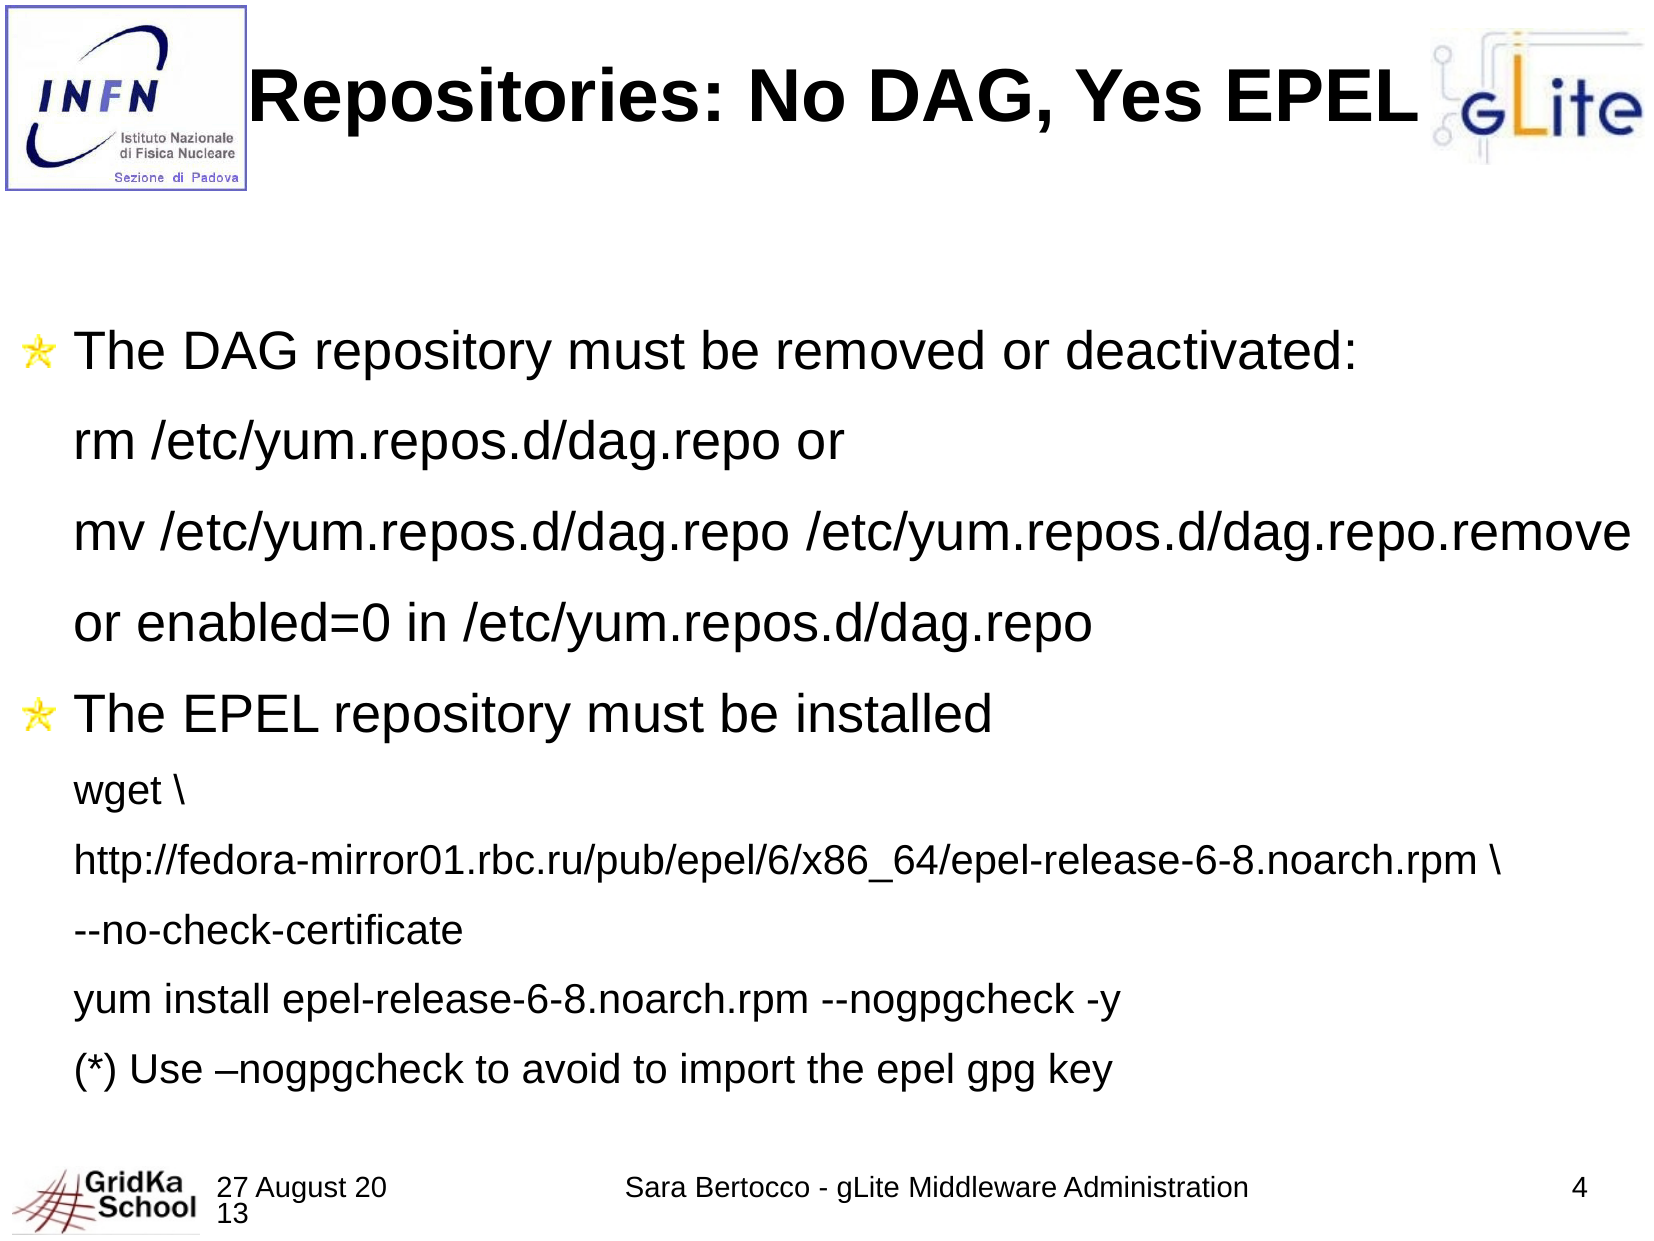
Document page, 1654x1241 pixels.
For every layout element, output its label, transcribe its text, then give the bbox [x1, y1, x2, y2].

picture [1430, 28, 1645, 165]
text_box The DAG repository must be removed or deactivated: rm /etc/yum.repos.d/dag.repo or mv /etc/yum.repos.d/dag.repo /etc/yum.repos.d/dag.repo.remove or enabled=0 in /etc/yum.repos.d/dag.repo The EPEL repository must be installed wget \ http://fedora-mirror01.rbc.ru/pub/epel/6/x86_64/epel-release-6-8.noarch.rpm \ --no-check-certificate yum install epel-release-6-8.noarch.rpm --nogpgcheck -y (*) Use –nogpgcheck to avoid to import the epel gpg key [7, 282, 1650, 1070]
picture [5, 5, 247, 191]
title Repositories: No DAG, Yes EPEL [9, 0, 1633, 190]
picture [12, 1166, 200, 1235]
